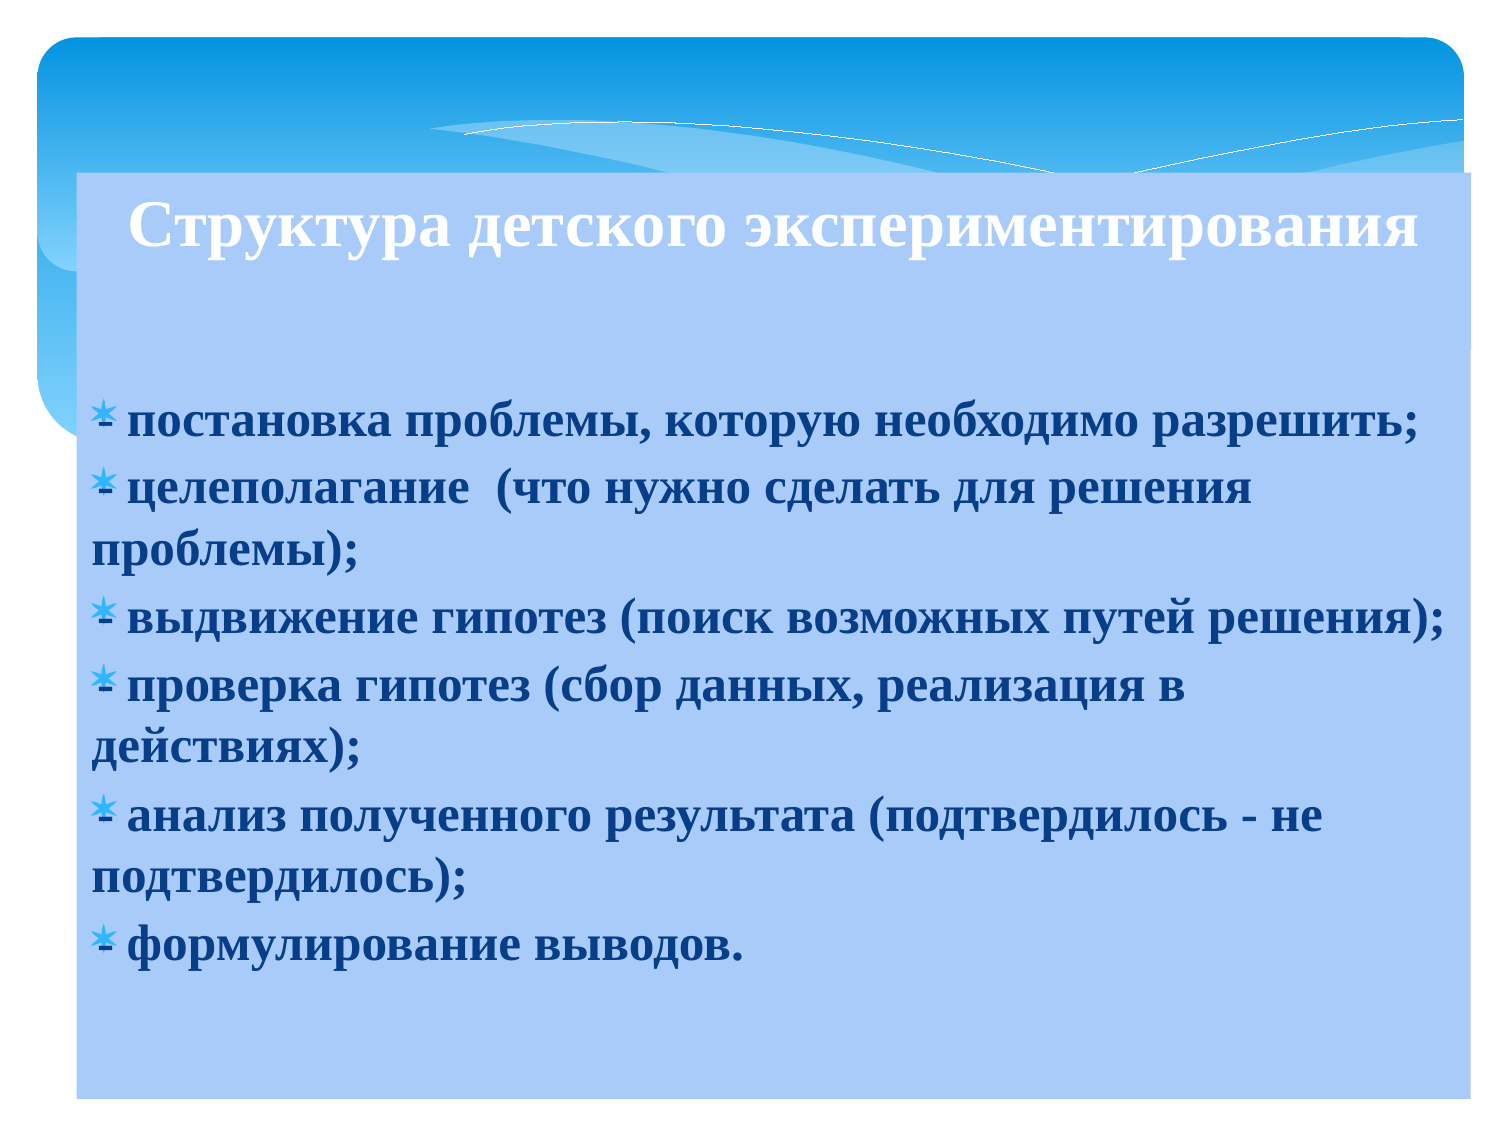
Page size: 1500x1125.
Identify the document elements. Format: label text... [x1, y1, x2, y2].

title Структура детского экспериментирования [76, 172, 1472, 350]
list - постановка проблемы, которую необходимо разрешить; - целеполагание (что нужно сделать для решения проблемы); - выдвижение гипотез (поиск возможных путей решения); - проверка гипотез (сбор данных, реализация в действиях); - анализ полученного результата (подтвердилось - не подтвердилось); - формулирование выводов. [76, 350, 1471, 1099]
